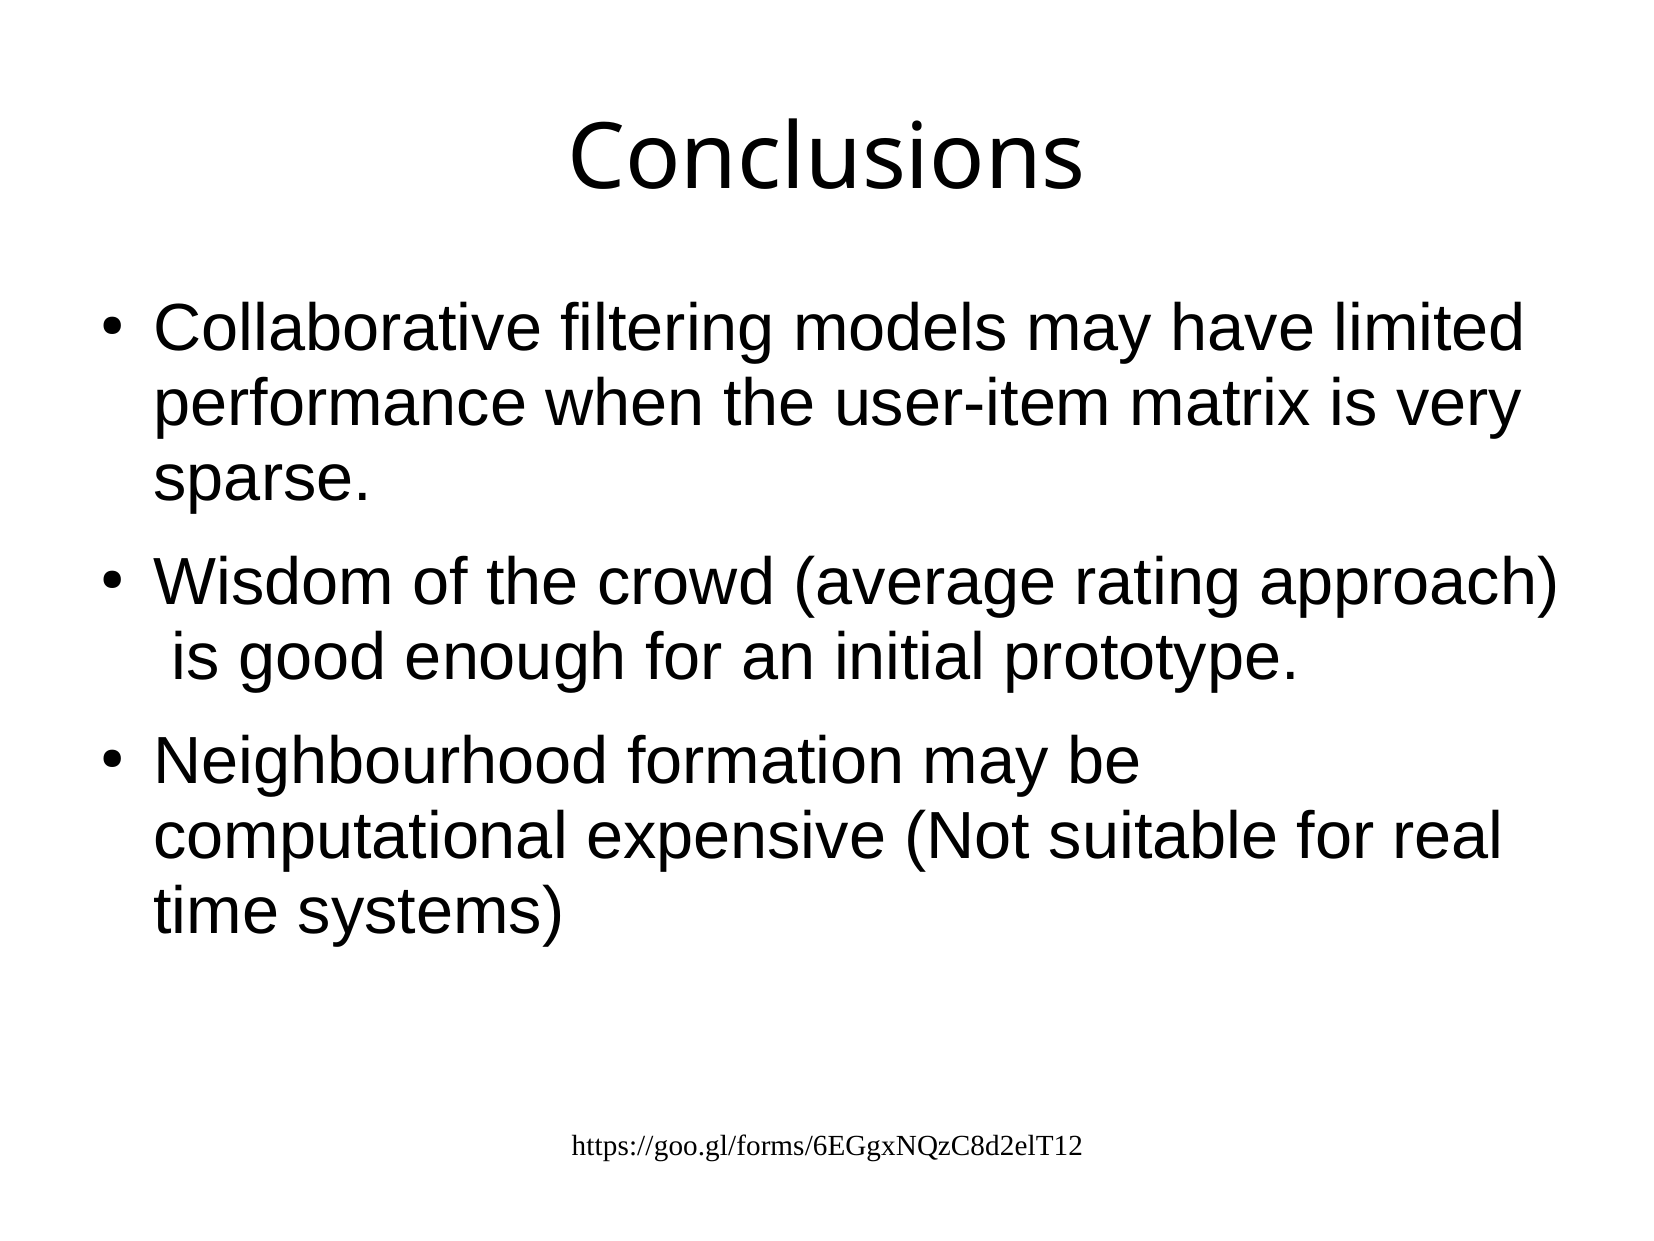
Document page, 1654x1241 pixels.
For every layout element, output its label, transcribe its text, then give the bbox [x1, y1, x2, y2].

list Collaborative filtering models may have limited performance when the user-item matrix is very sparse. Wisdom of the crowd (average rating approach) is good enough for an initial prototype. Neighbourhood formation may be computational expensive (Not suitable for real time systems) [82, 290, 1571, 1010]
title Conclusions [82, 49, 1571, 257]
